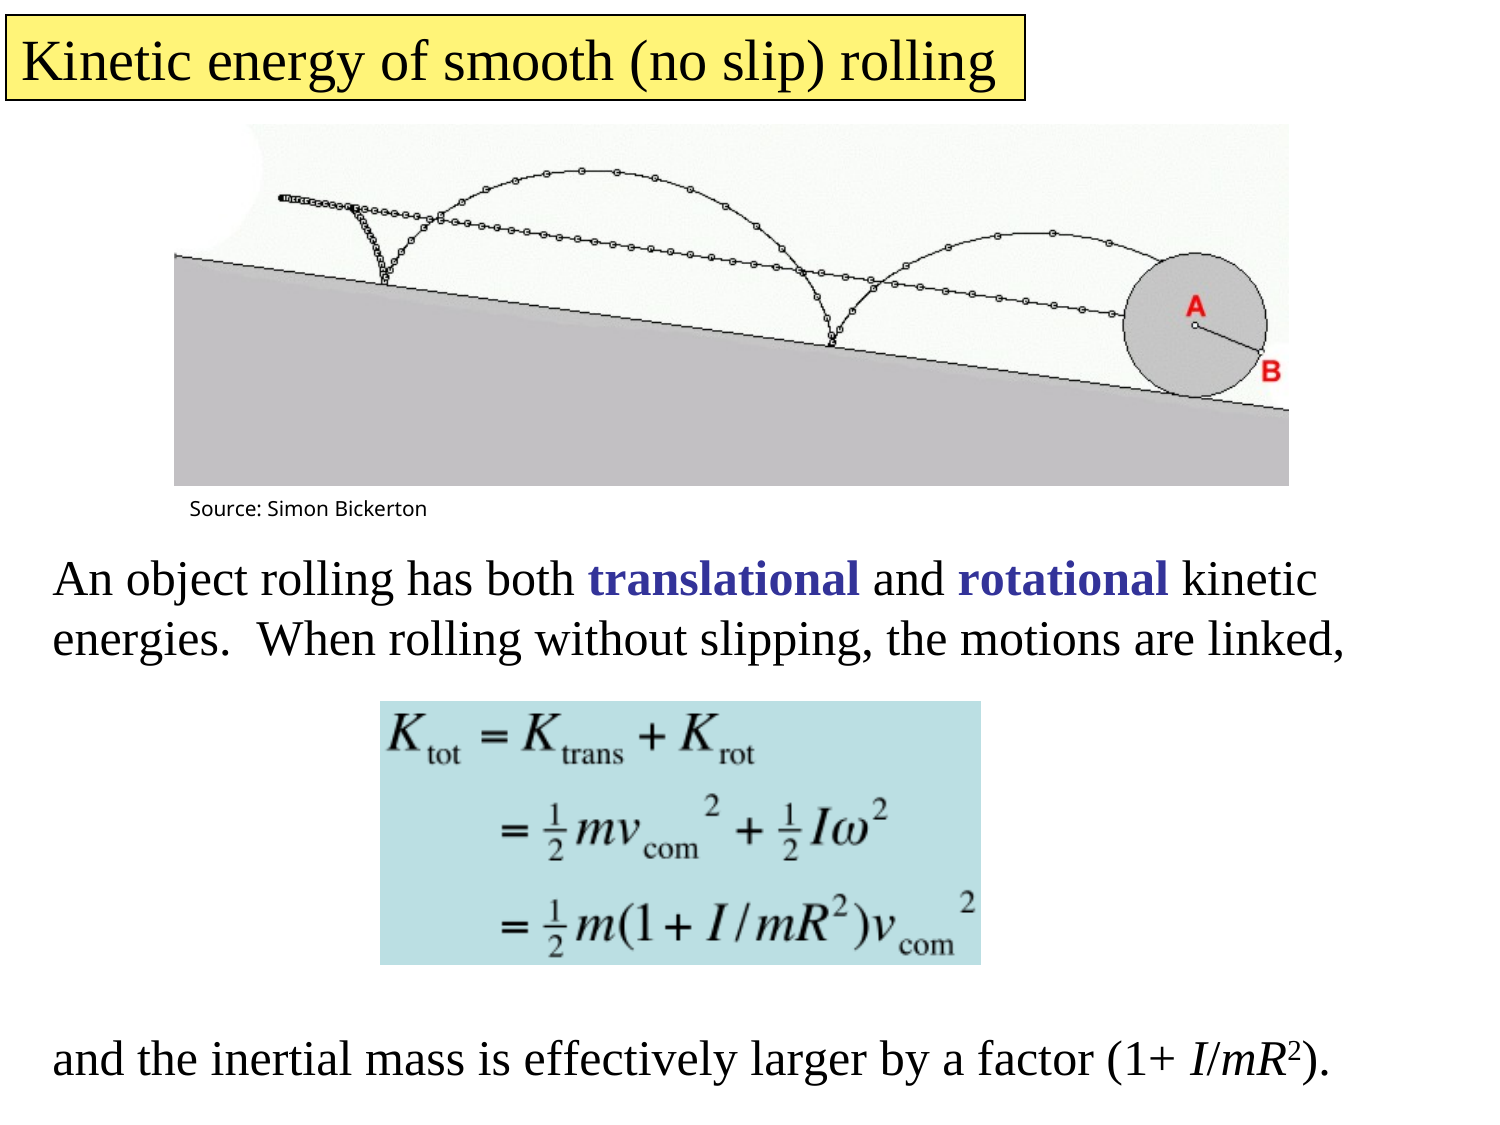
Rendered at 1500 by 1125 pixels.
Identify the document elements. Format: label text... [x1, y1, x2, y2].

text_box Kinetic energy of smooth (no slip) rolling [6, 14, 1025, 101]
picture [380, 701, 981, 965]
text_box An object rolling has both translational and rotational kinetic energies. When rolling without slipping, the motions are linked, and the inertial mass is effectively larger by a factor (1+ I/mR2). [37, 537, 1426, 1093]
picture [174, 124, 1289, 486]
text_box Source: Simon Bickerton [174, 487, 463, 528]
